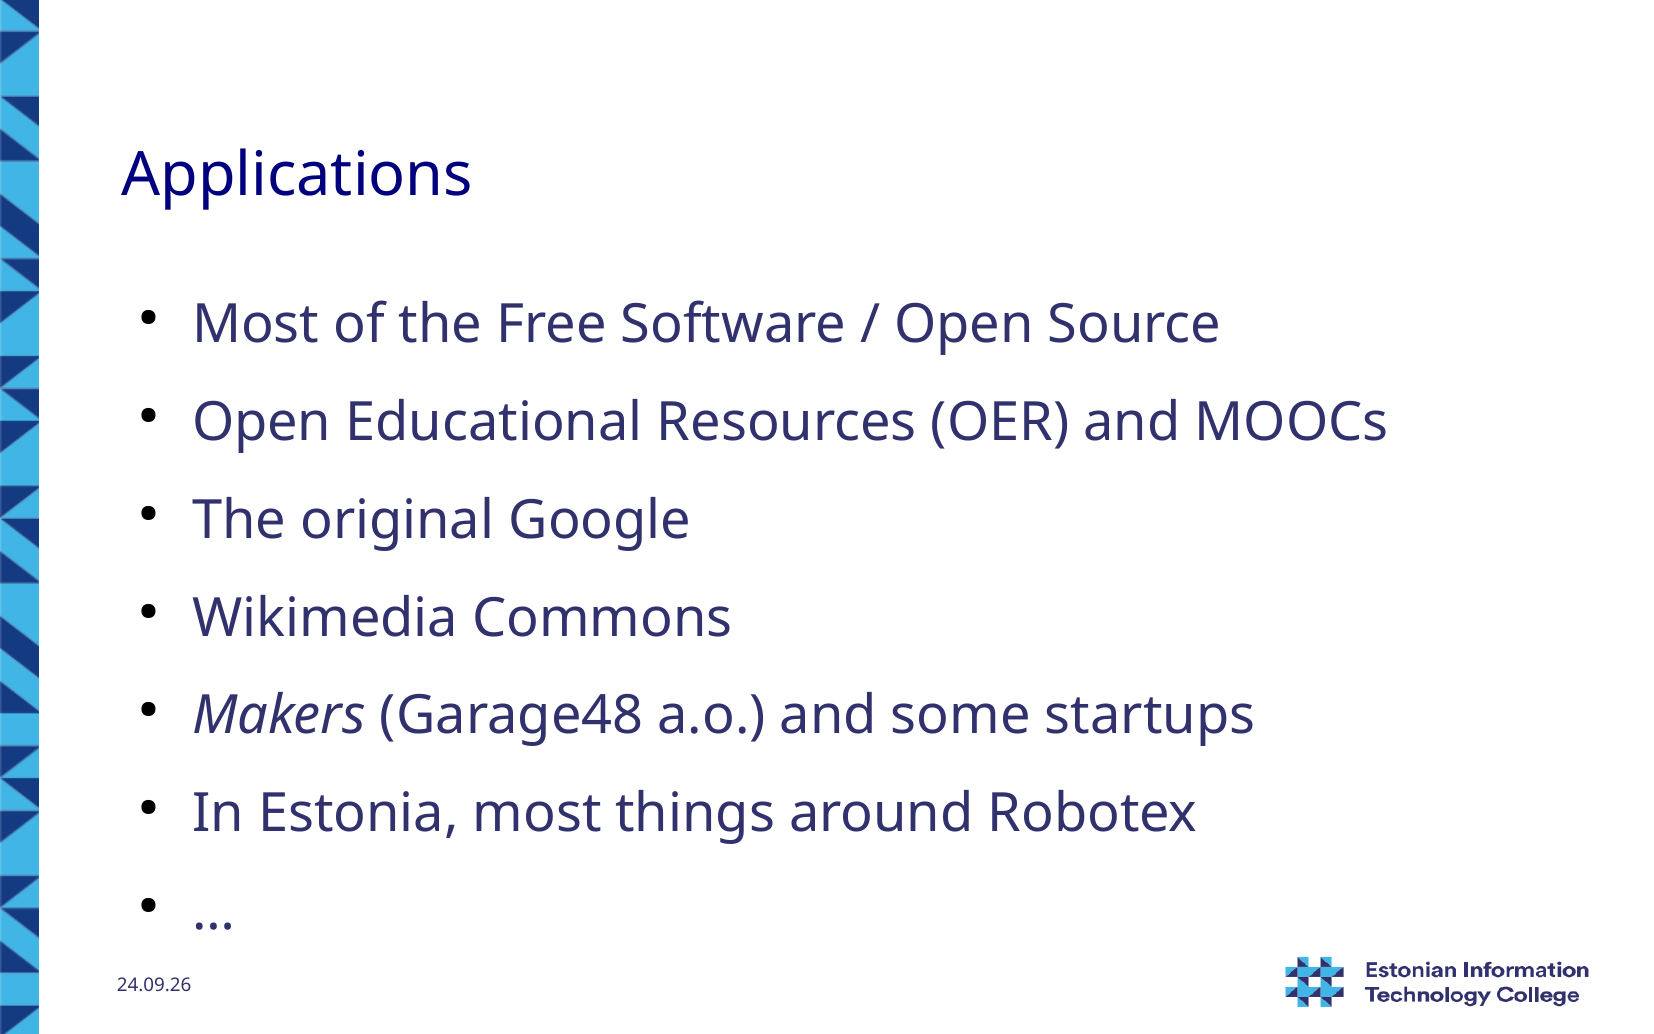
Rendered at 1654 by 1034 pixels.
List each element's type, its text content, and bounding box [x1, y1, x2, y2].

list Most of the Free Software / Open Source Open Educational Resources (OER) and MOOCs The original Google Wikimedia Commons Makers (Garage48 a.o.) and some startups In Estonia, most things around Robotex … [121, 287, 1625, 980]
title Applications [121, 85, 1534, 259]
